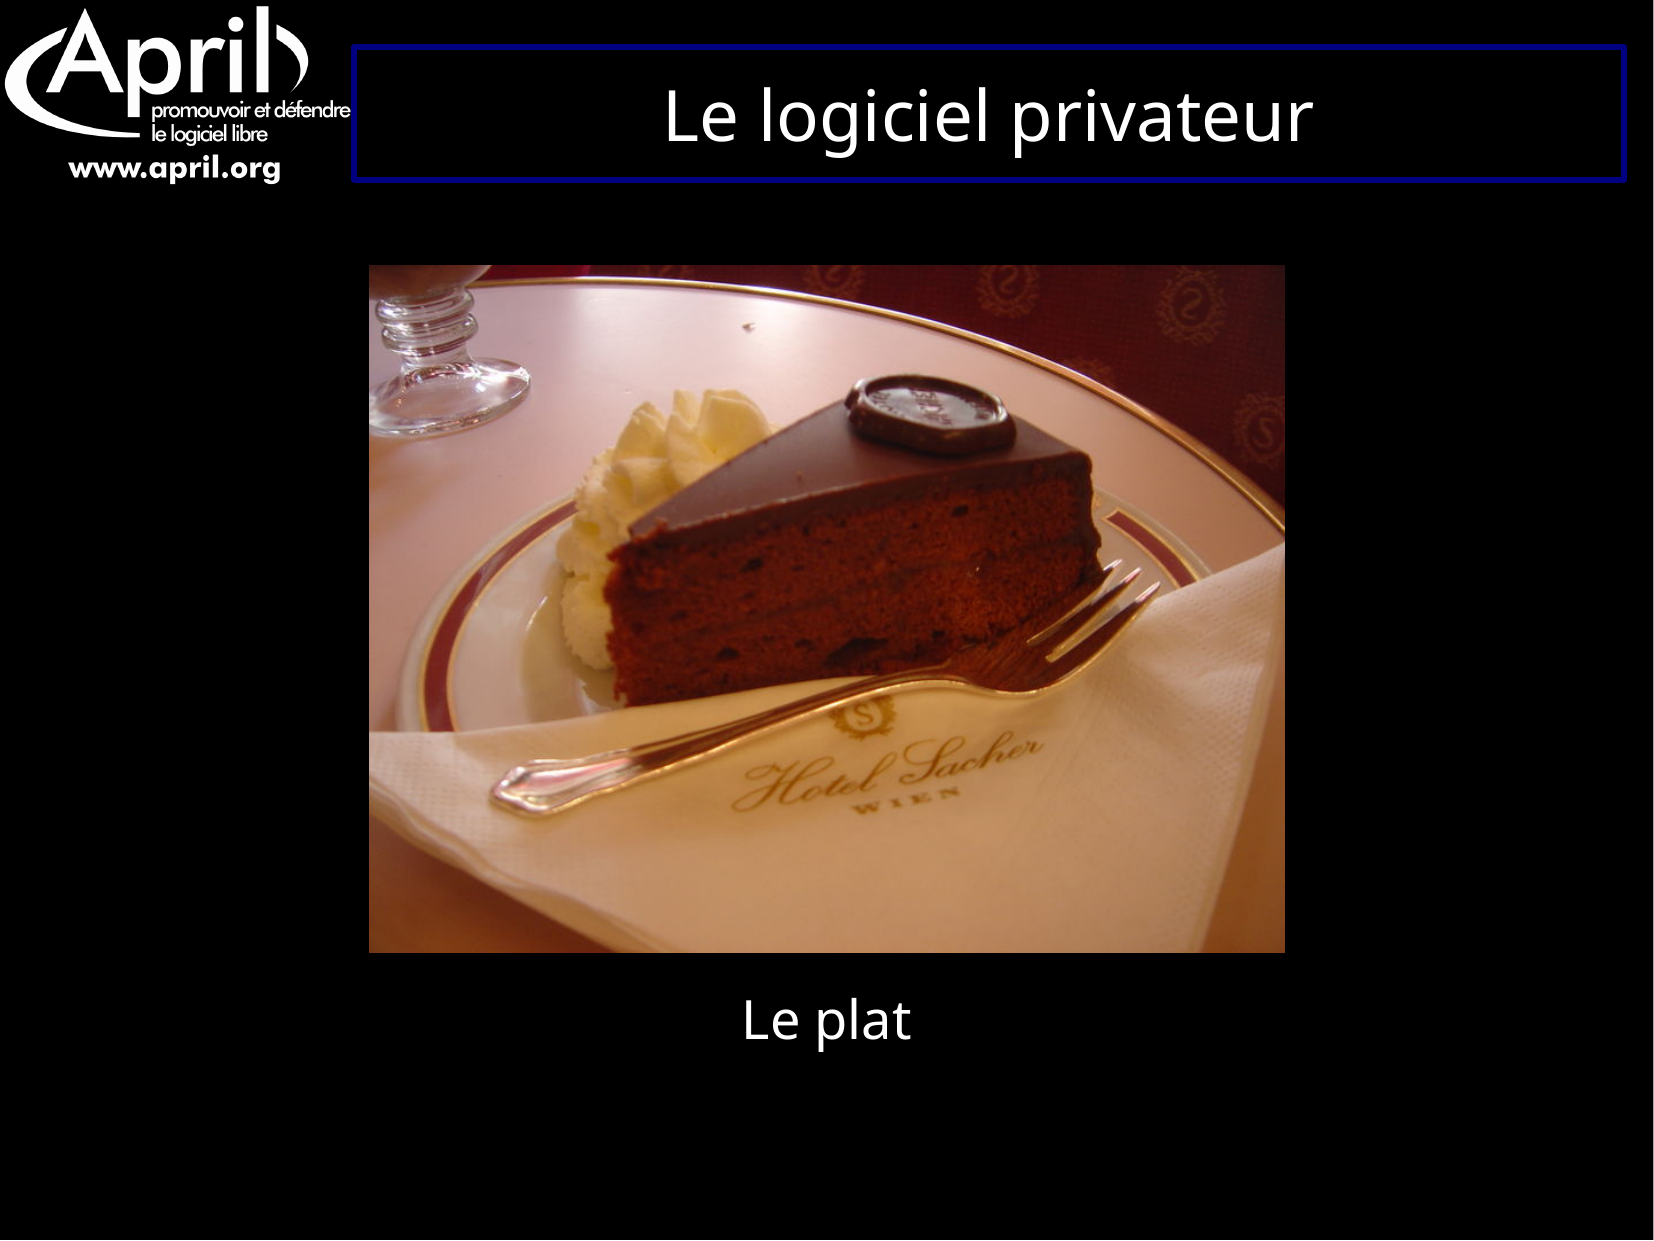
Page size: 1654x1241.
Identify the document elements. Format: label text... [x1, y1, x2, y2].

picture [0, 0, 355, 200]
text_box Le plat [191, 974, 1462, 1053]
title Le logiciel privateur [354, 47, 1625, 181]
picture [369, 265, 1285, 953]
